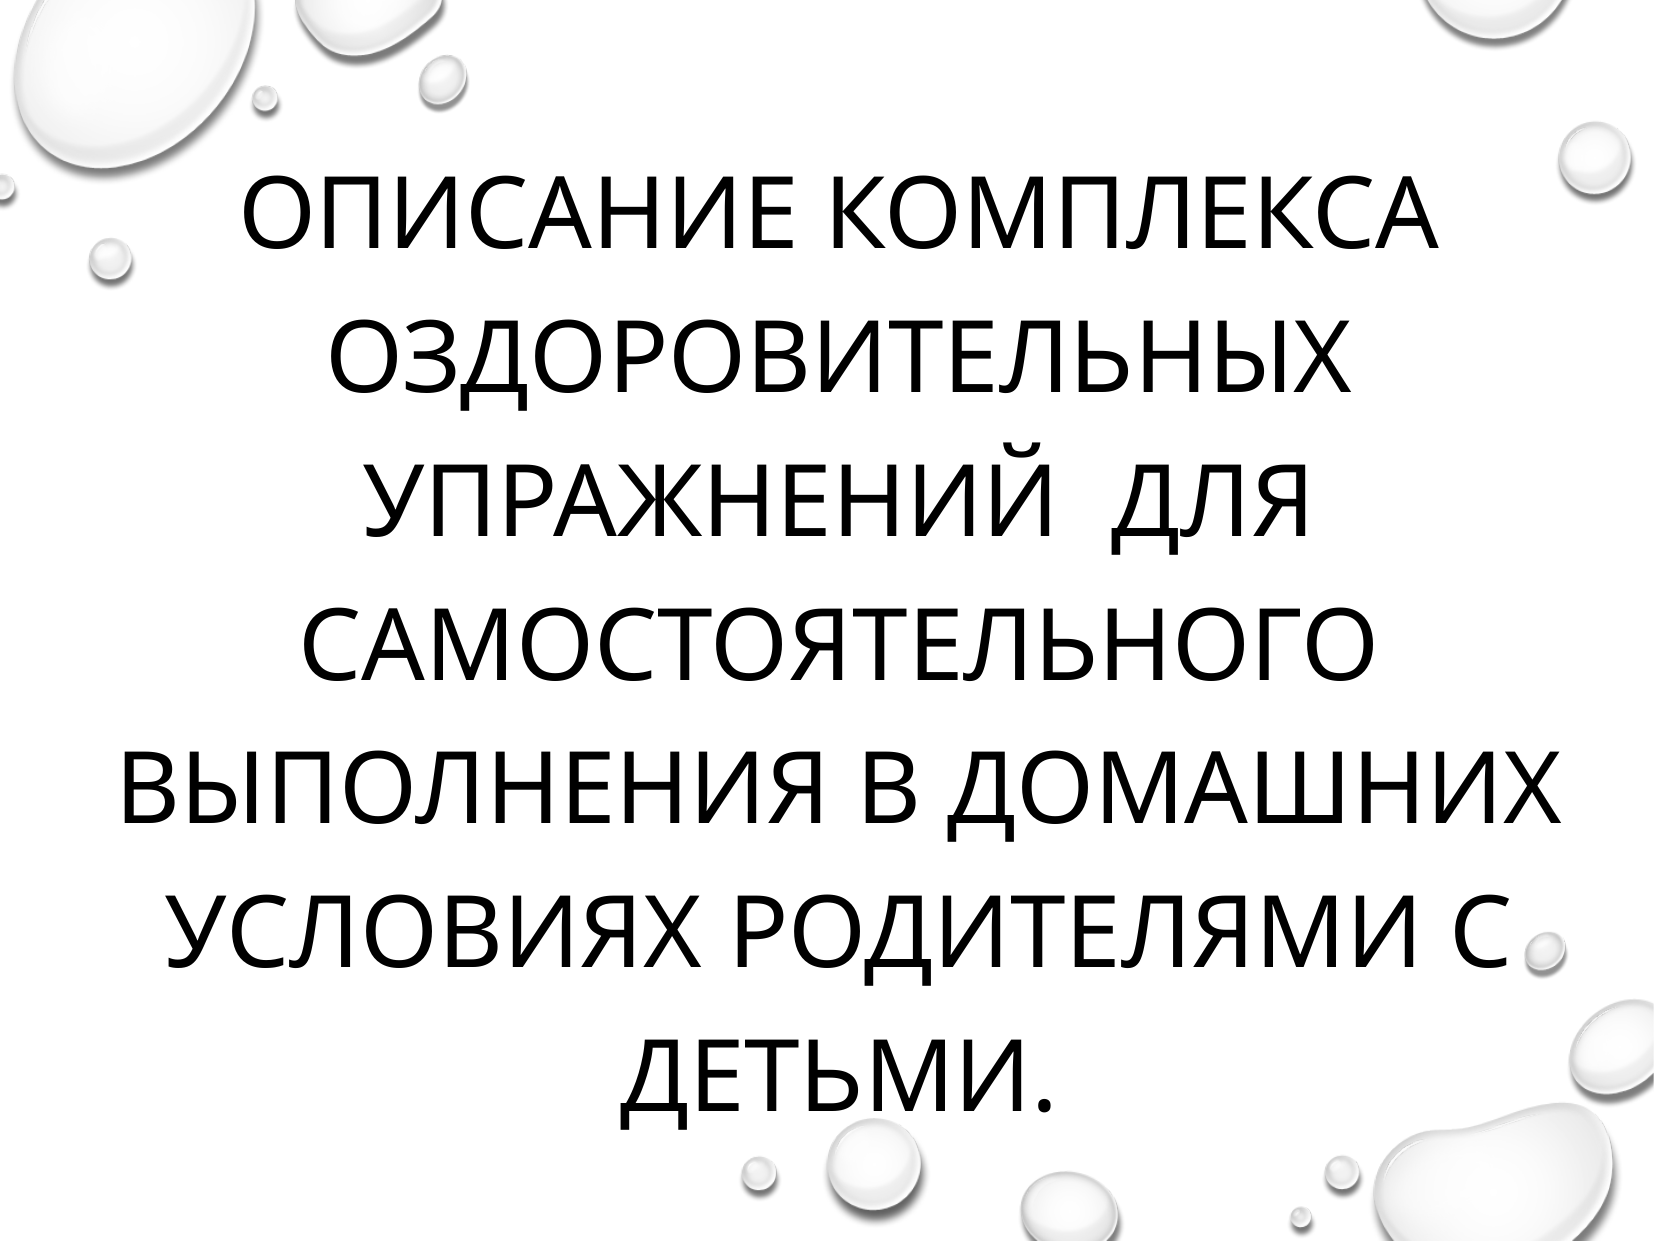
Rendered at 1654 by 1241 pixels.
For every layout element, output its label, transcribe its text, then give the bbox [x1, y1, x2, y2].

subtitle Описание комплекса оздоровительных упражнений для самостоятельного выполнения в домашних условиях родителями с детьми. [0, 16, 1654, 1241]
